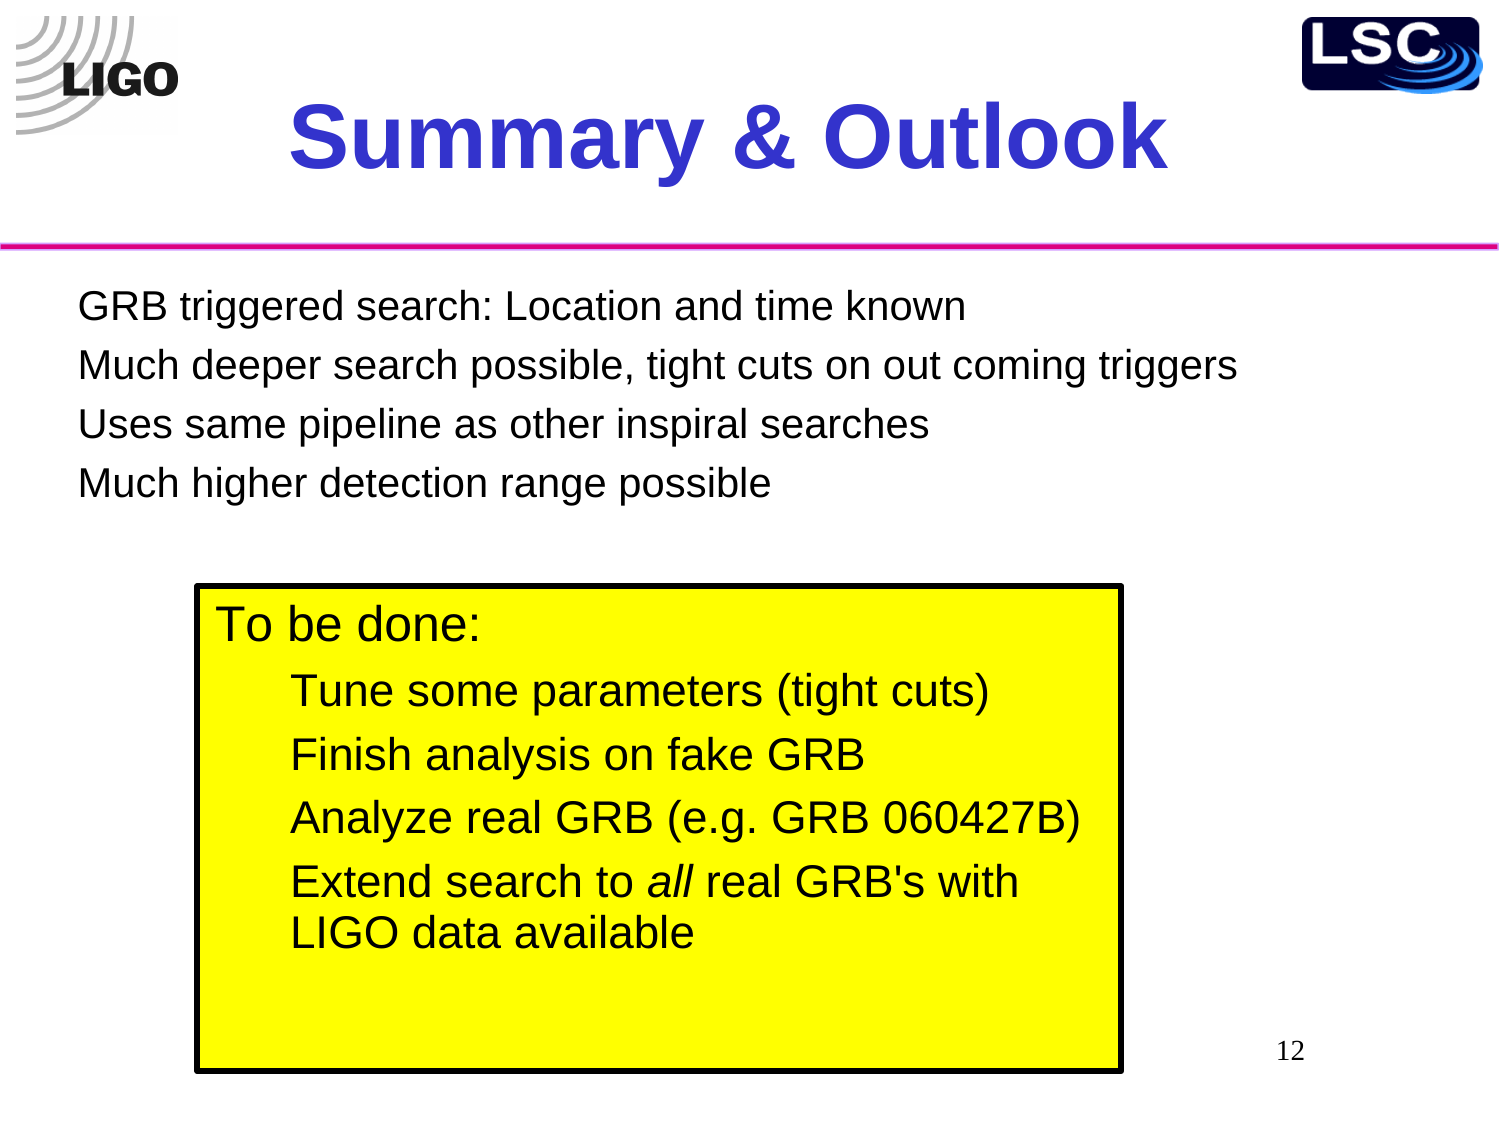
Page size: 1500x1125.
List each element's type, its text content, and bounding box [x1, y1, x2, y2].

title Summary & Outlook [210, 60, 1248, 214]
text_box GRB triggered search: Location and time known Much deeper search possible, tight cuts on out coming triggers Uses same pipeline as other inspiral searches Much higher detection range possible [62, 275, 1500, 1018]
picture [1302, 17, 1483, 94]
text_box To be done: Tune some parameters (tight cuts) Finish analysis on fake GRB Analyze real GRB (e.g. GRB 060427B) Extend search to all real GRB's with LIGO data available [197, 586, 1122, 1072]
